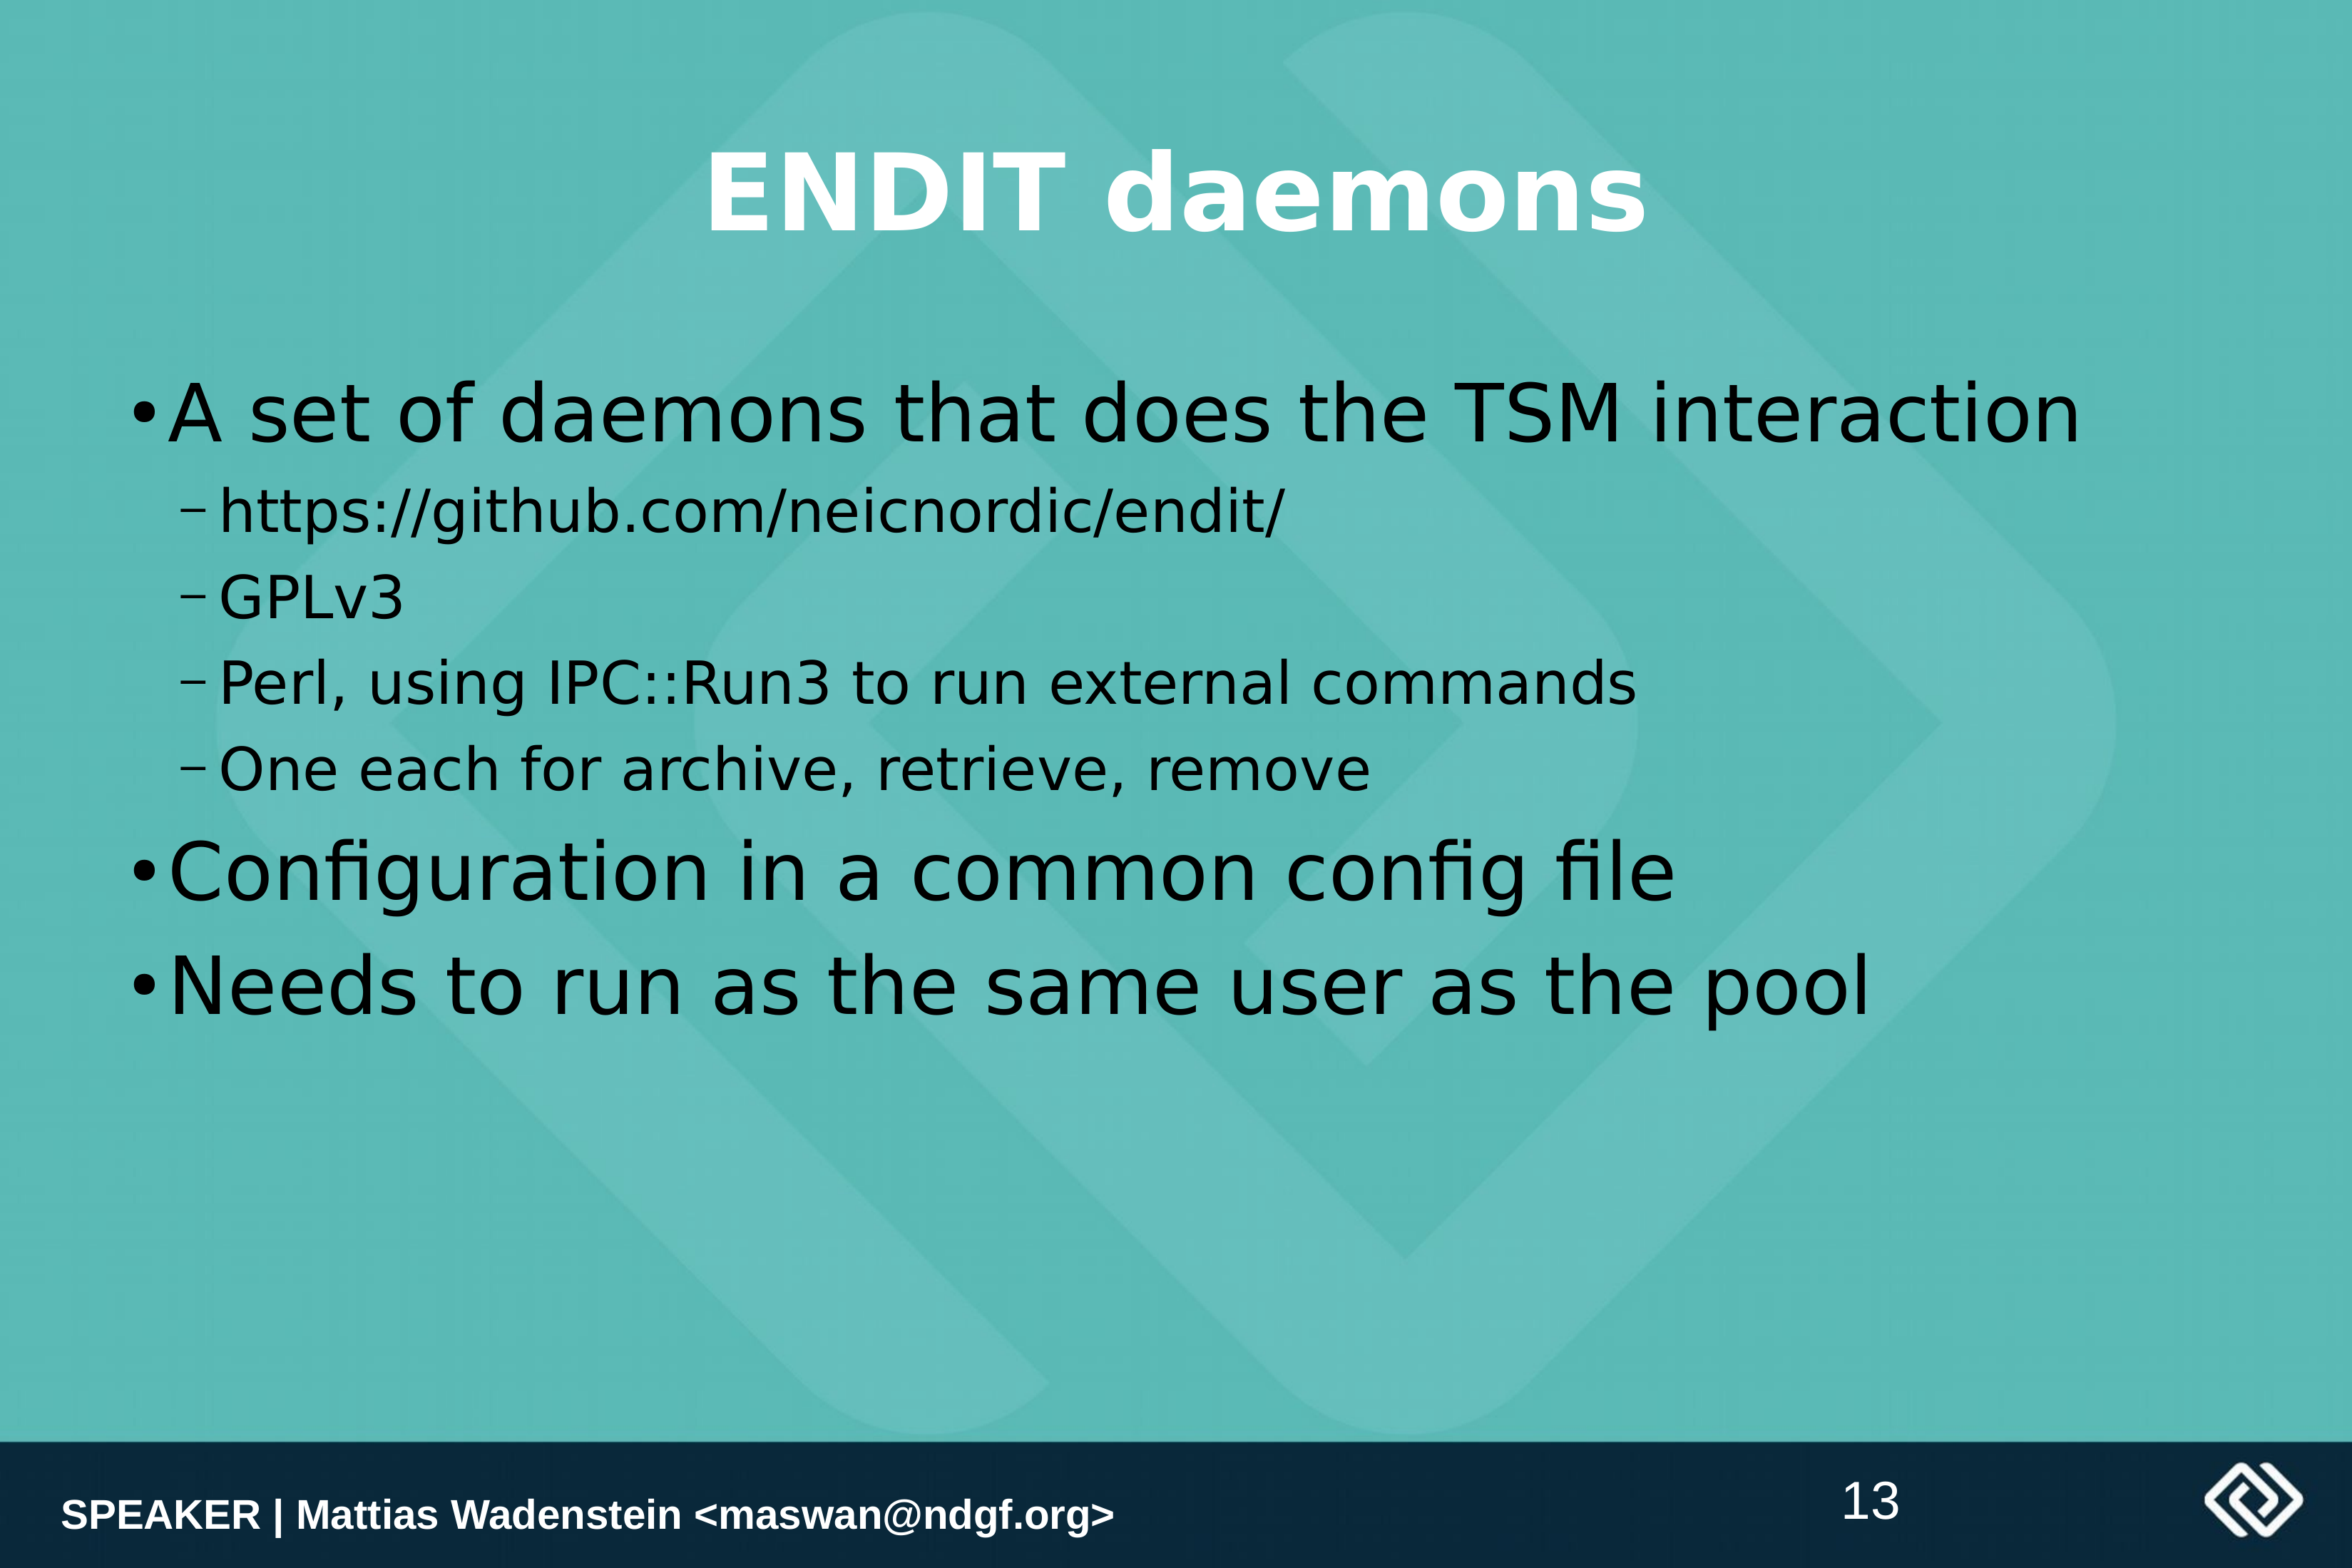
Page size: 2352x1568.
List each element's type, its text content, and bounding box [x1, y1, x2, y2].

picture [0, 0, 2352, 1442]
picture [0, 1445, 2352, 1568]
list A set of daemons that does the TSM interaction https://github.com/neicnordic/endit/ GPLv3 Perl, using IPC::Run3 to run external commands One each for archive, retrieve, remove Configuration in a common config file Needs to run as the same user as the pool [117, 367, 2234, 1276]
title ENDIT daemons [117, 62, 2234, 324]
